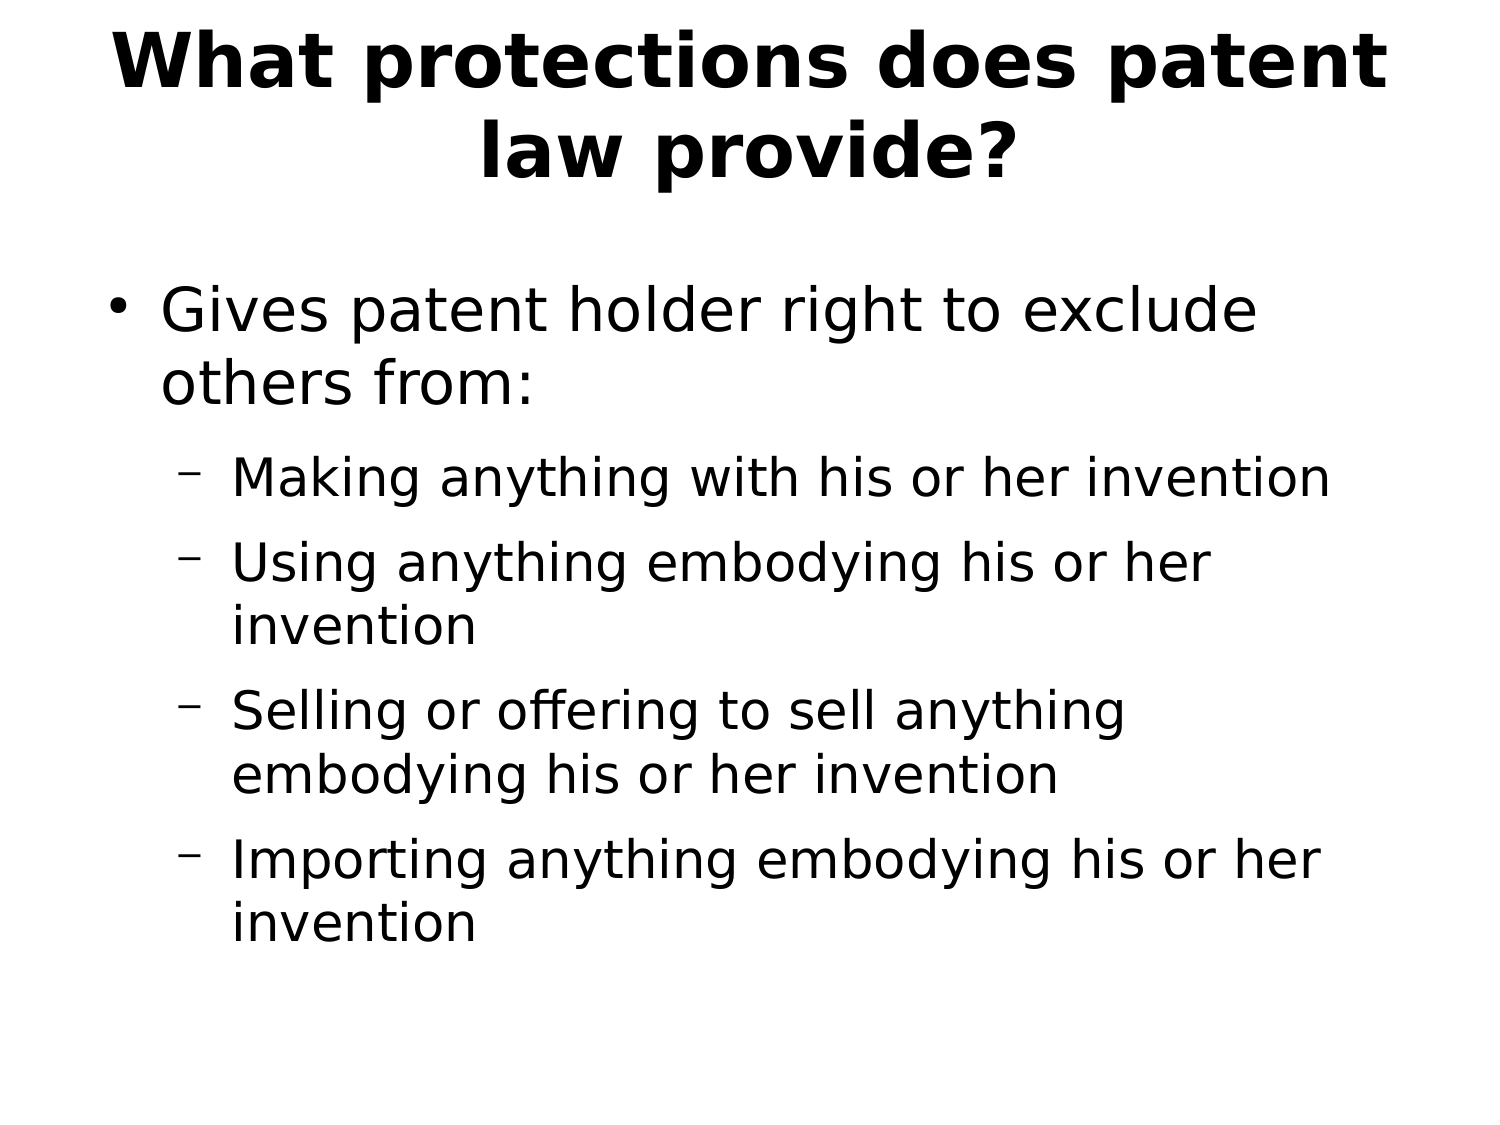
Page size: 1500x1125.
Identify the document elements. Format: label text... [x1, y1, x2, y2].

title What protections does patent law provide? [75, 3, 1425, 201]
list Gives patent holder right to exclude others from: Making anything with his or her invention Using anything embodying his or her invention Selling or offering to sell anything embodying his or her invention Importing anything embodying his or her invention [75, 263, 1425, 1063]
